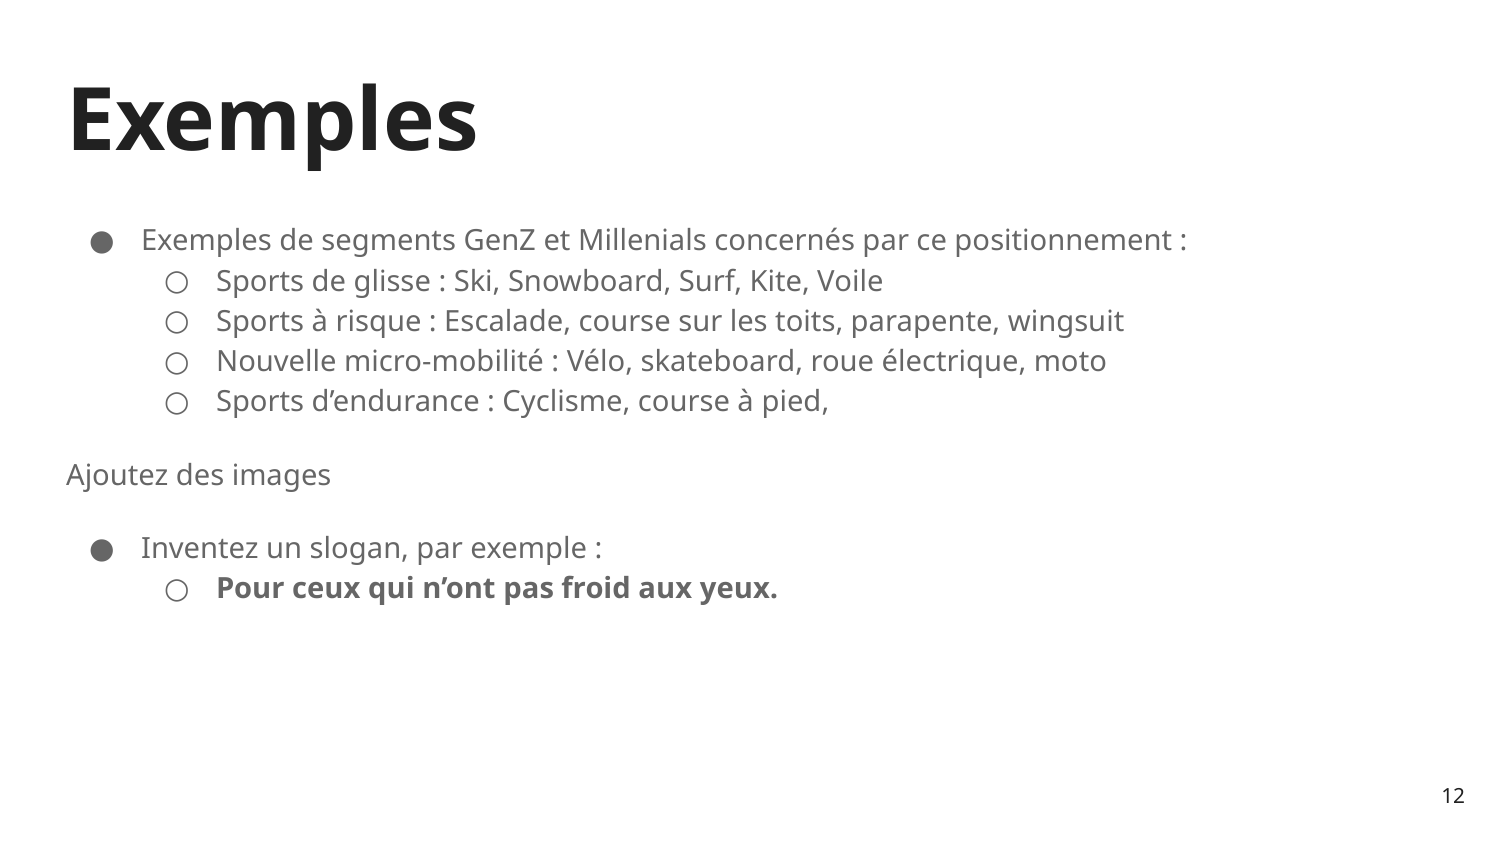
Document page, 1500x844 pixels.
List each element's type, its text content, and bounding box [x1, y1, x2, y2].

list Exemples de segments GenZ et Millenials concernés par ce positionnement : Sports de glisse : Ski, Snowboard, Surf, Kite, Voile Sports à risque : Escalade, course sur les toits, parapente, wingsuit Nouvelle micro-mobilité : Vélo, skateboard, roue électrique, moto Sports d’endurance : Cyclisme, course à pied, Ajoutez des images Inventez un slogan, par exemple : Pour ceux qui n’ont pas froid aux yeux. [51, 201, 1449, 750]
slide_number <number> [1389, 764, 1480, 830]
title Exemples [51, 48, 1449, 180]
